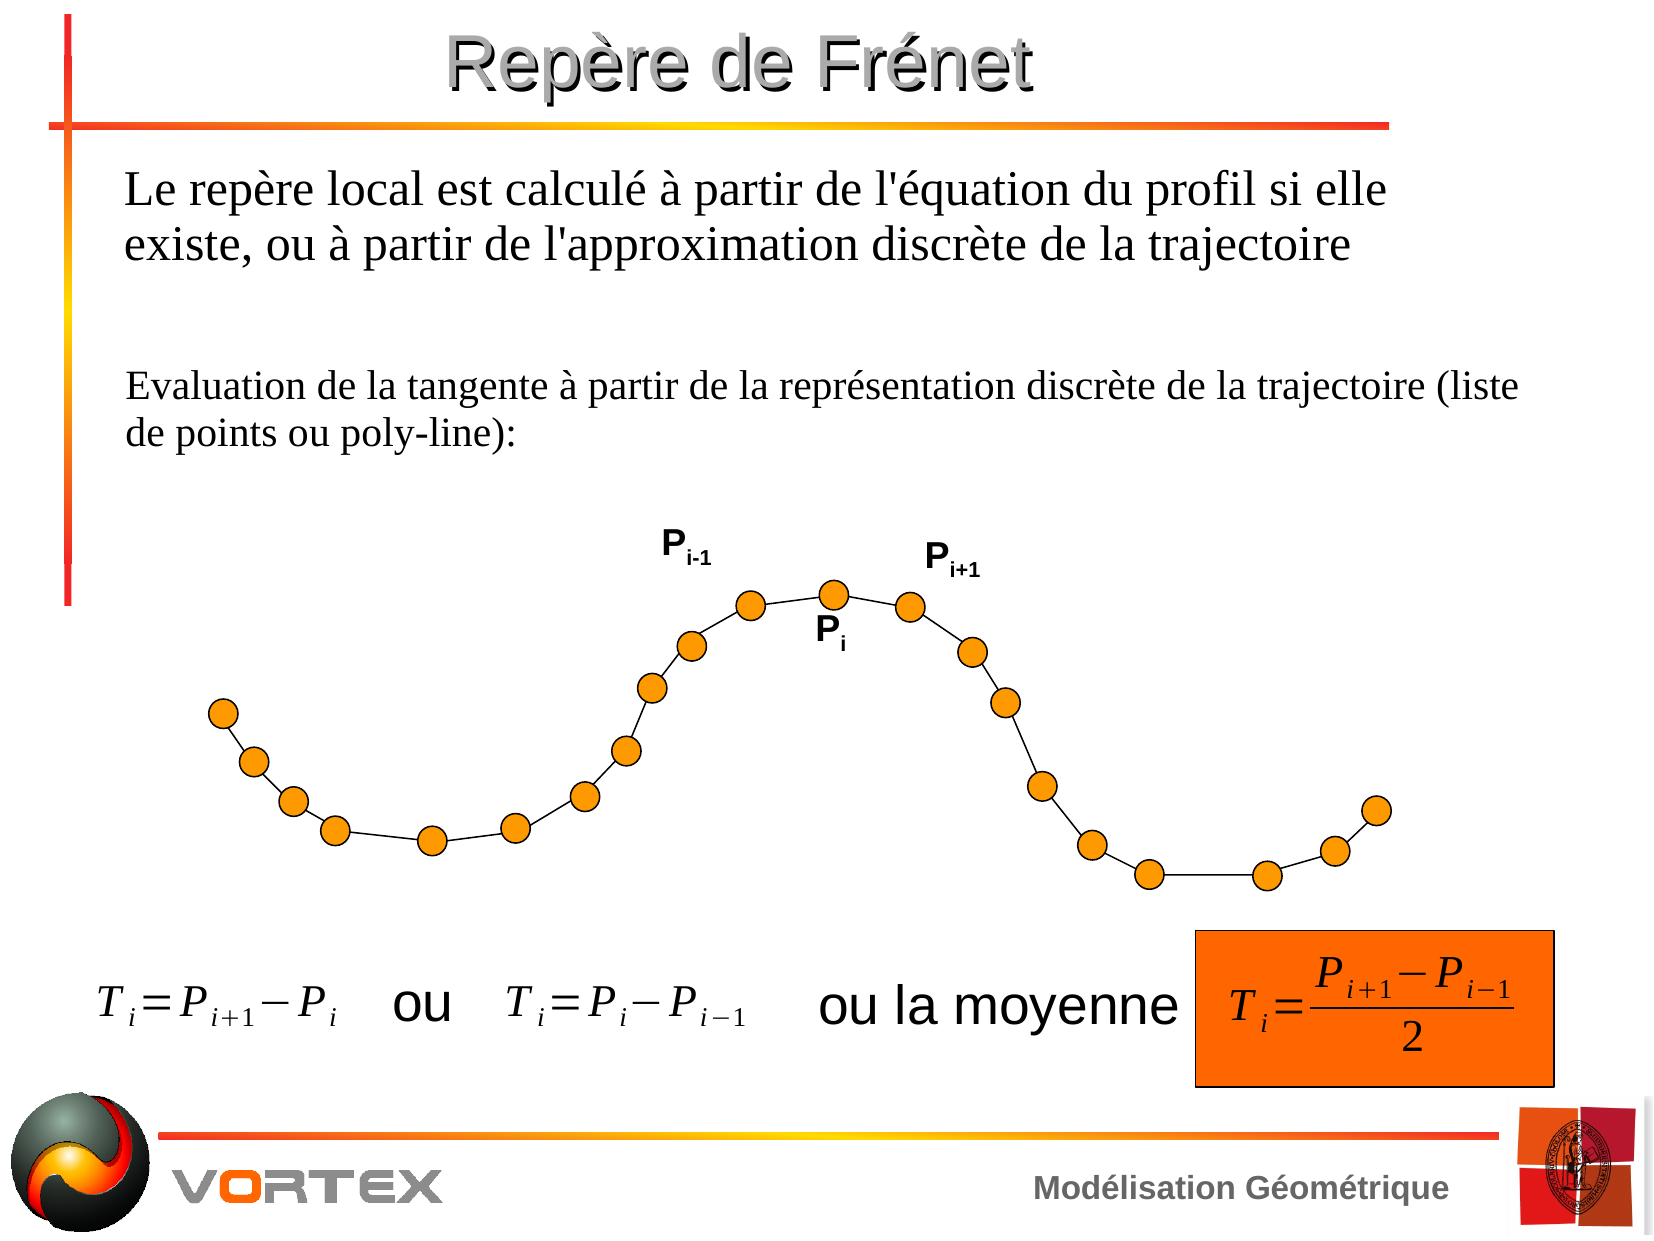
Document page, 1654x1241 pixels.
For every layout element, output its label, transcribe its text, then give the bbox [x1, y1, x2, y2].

text_box [1252, 861, 1283, 891]
text_box [1027, 771, 1058, 802]
text_box Pi+1 [909, 526, 1049, 614]
text_box [736, 601, 766, 621]
list Le repère local est calculé à partir de l'équation du profil si elle existe, ou à partir de l'approximation discrète de la trajectoire Evaluation de la tangente à partir de la représentation discrète de la trajectoire (liste de points ou poly-line): [123, 160, 1530, 1103]
text_box [239, 747, 269, 777]
chart [1220, 947, 1523, 1062]
picture [11, 1092, 443, 1232]
text_box [990, 687, 1021, 718]
text_box [895, 592, 924, 623]
text_box Pi-1 [646, 514, 787, 601]
text_box [611, 736, 642, 766]
text_box [677, 631, 707, 662]
text_box [208, 698, 238, 729]
text_box [1077, 830, 1107, 861]
text_box [570, 781, 600, 812]
chart [497, 975, 753, 1033]
text_box [1195, 930, 1554, 1088]
text_box [1320, 836, 1350, 867]
title Repère de Frénet [82, 4, 1392, 120]
text_box [1134, 859, 1165, 890]
text_box [320, 816, 350, 846]
picture [1505, 1096, 1653, 1235]
text_box Pi [800, 599, 893, 687]
text_box ou la moyenne [803, 966, 1213, 1050]
text_box [957, 637, 988, 668]
text_box [500, 813, 531, 844]
chart [88, 975, 344, 1033]
text_box [417, 826, 447, 856]
text_box [819, 580, 849, 599]
text_box [637, 673, 667, 703]
text_box [279, 786, 309, 817]
text_box [1361, 796, 1392, 826]
text_box ou [377, 963, 488, 1047]
